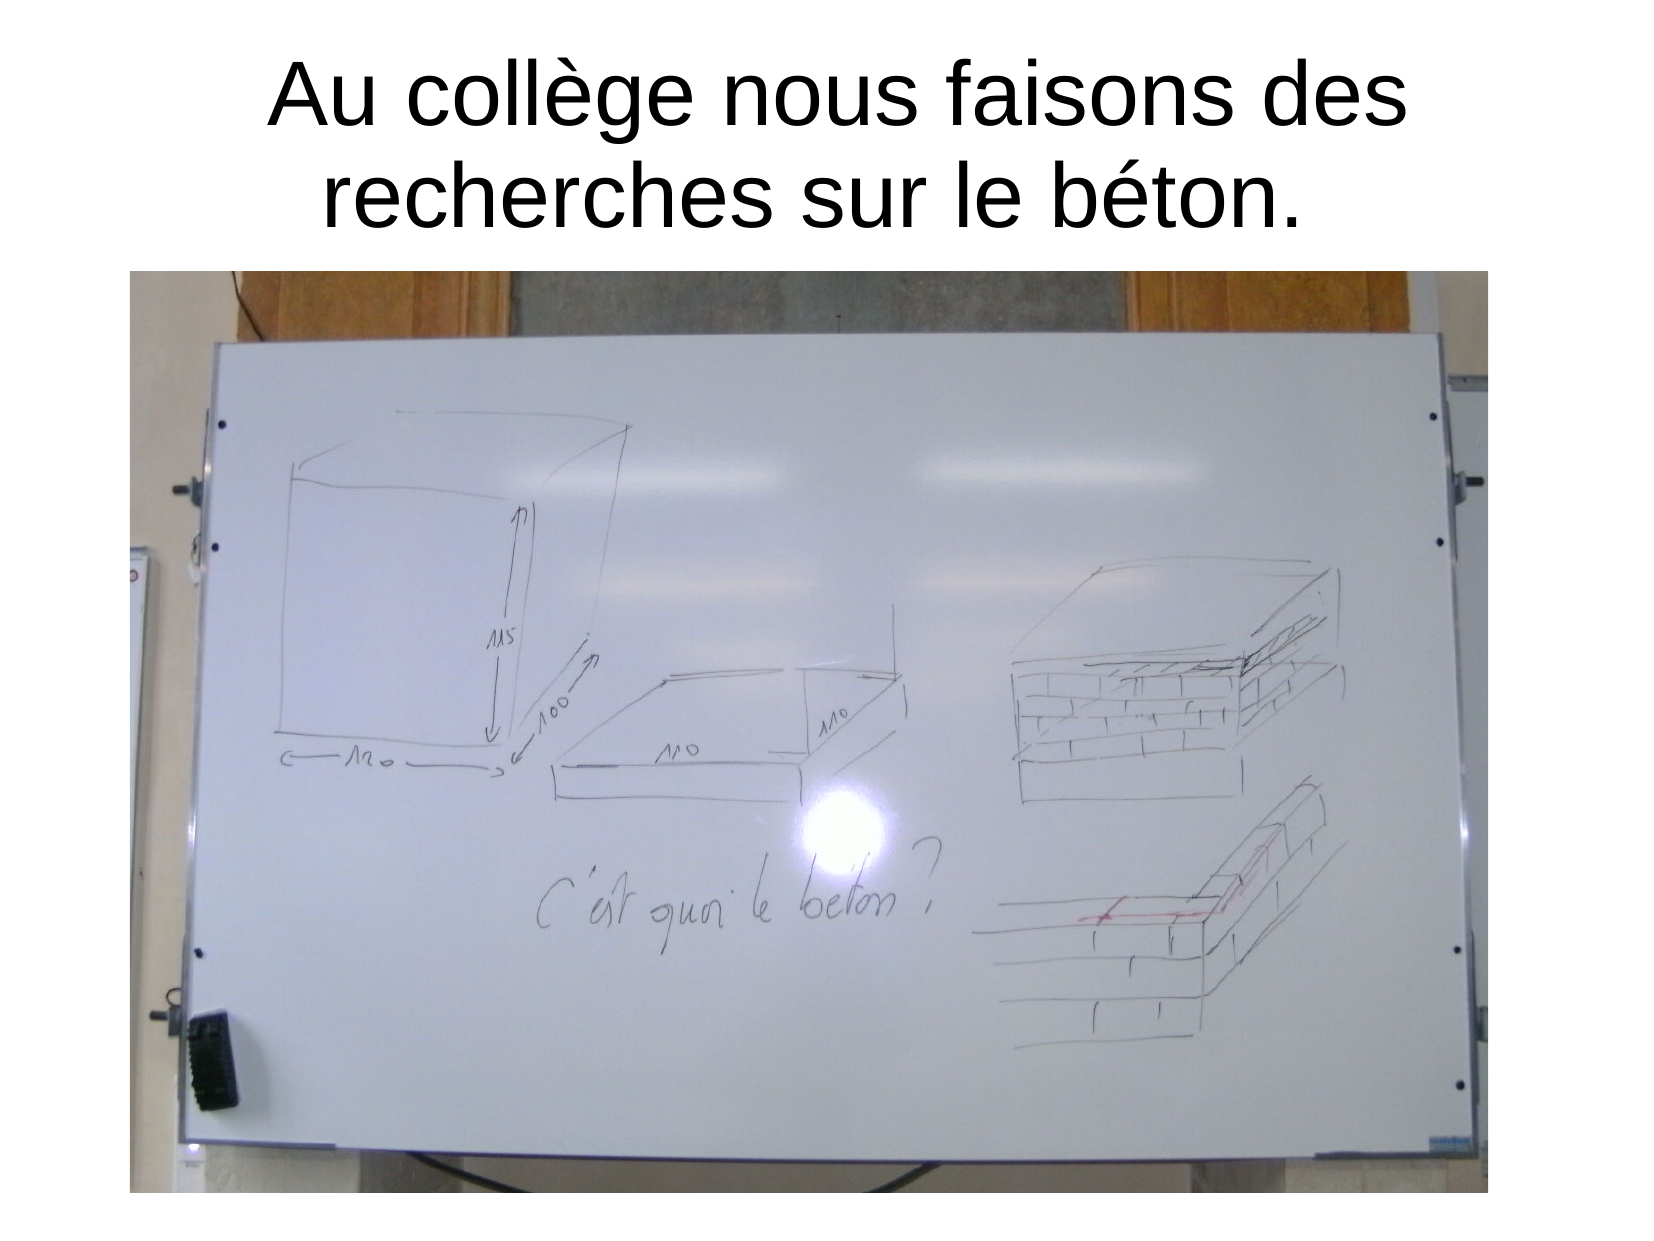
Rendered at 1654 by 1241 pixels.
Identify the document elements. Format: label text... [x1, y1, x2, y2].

picture [129, 271, 1489, 1193]
title Au collège nous faisons des recherches sur le béton. [82, 40, 1571, 249]
